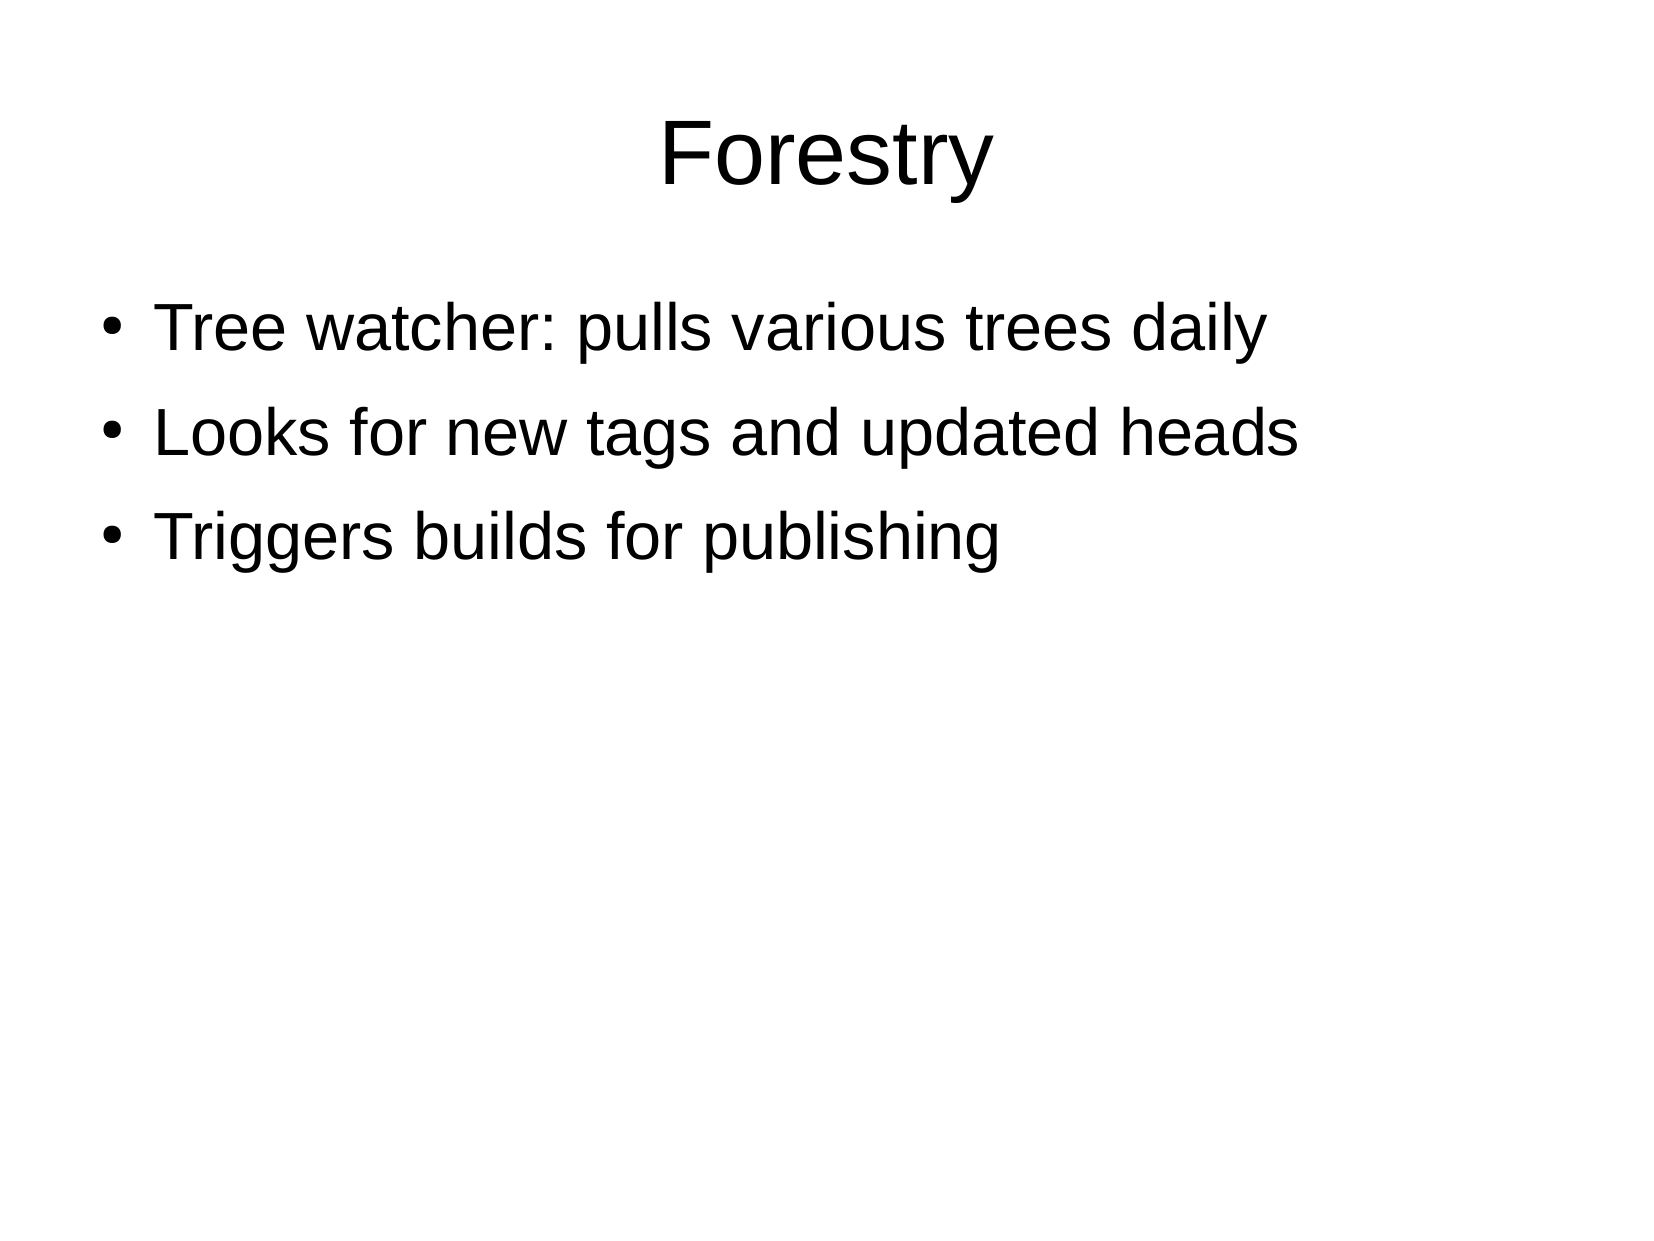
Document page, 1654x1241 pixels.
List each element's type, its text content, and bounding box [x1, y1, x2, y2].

list Tree watcher: pulls various trees daily Looks for new tags and updated heads Triggers builds for publishing [82, 290, 1571, 1109]
title Forestry [82, 56, 1571, 250]
